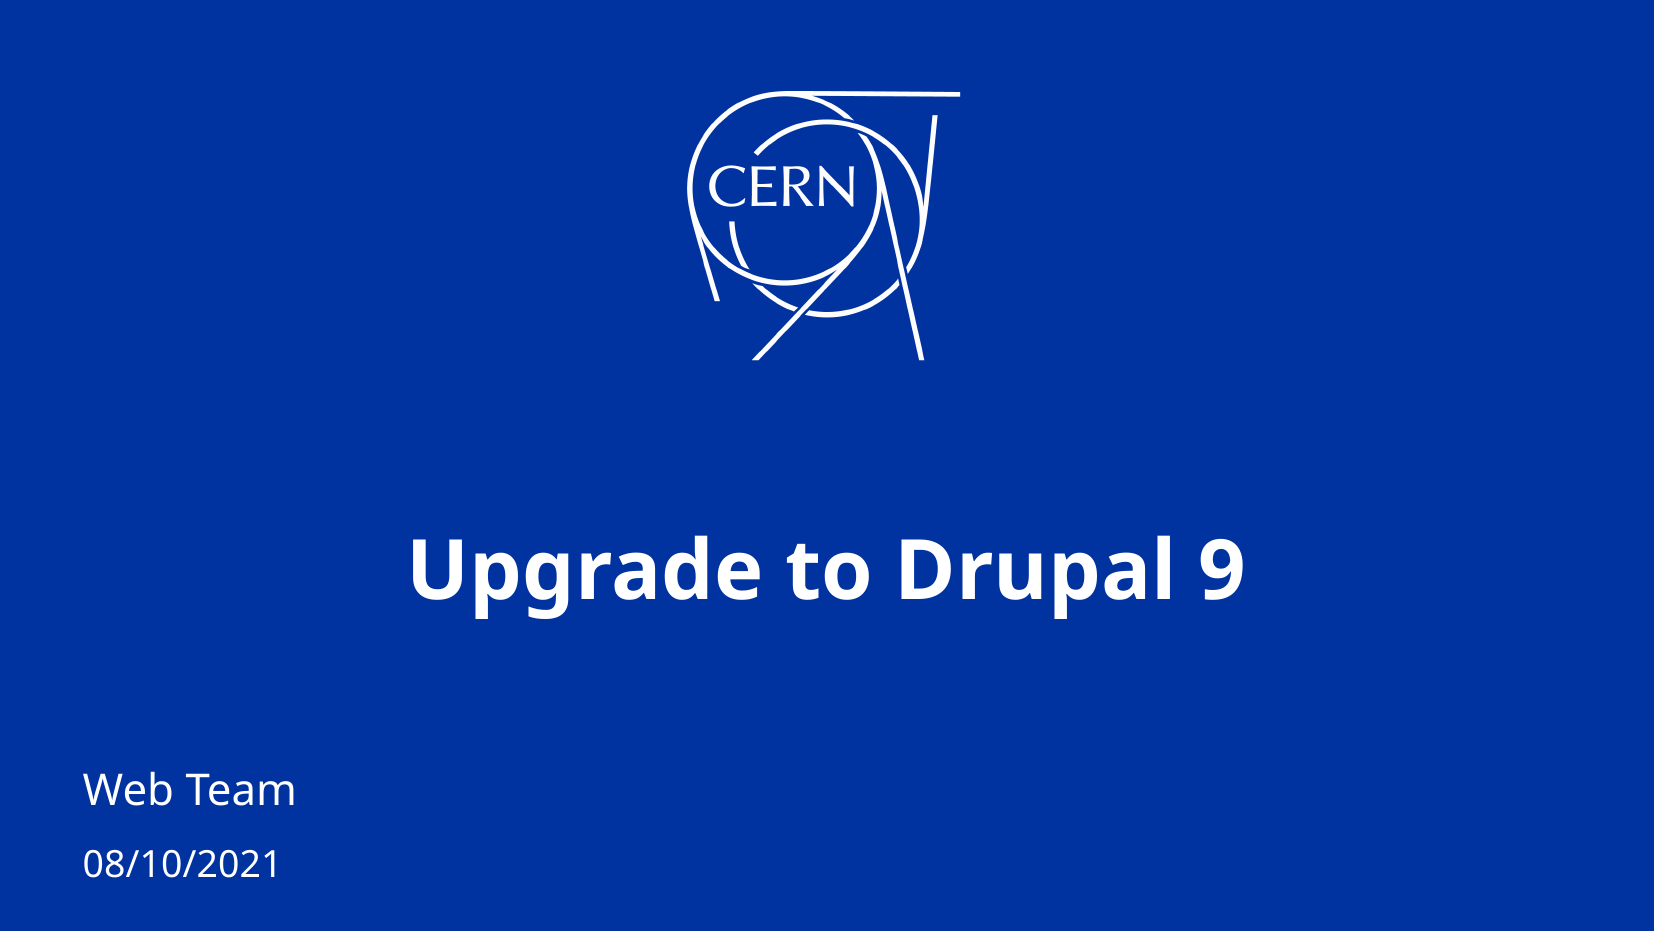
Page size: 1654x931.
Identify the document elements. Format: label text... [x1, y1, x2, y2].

picture [679, 82, 971, 372]
list Web Team 08/10/2021 [82, 758, 1571, 898]
title Upgrade to Drupal 9 [82, 407, 1571, 728]
